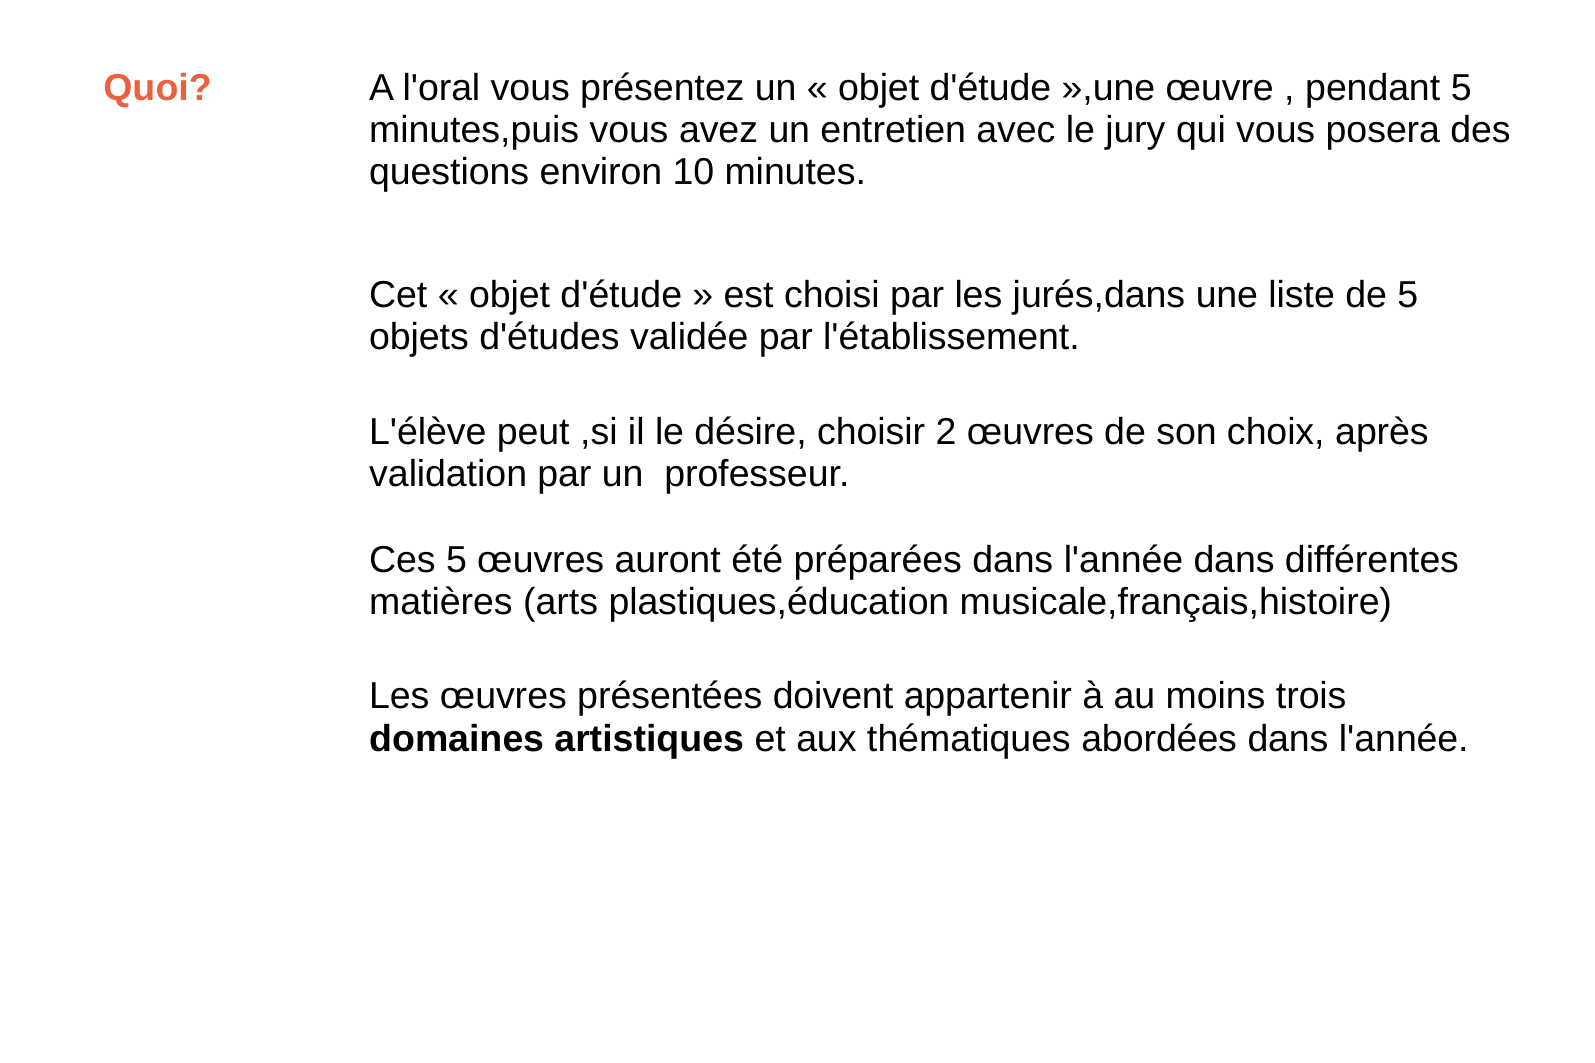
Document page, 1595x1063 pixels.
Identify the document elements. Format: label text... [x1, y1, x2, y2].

text_box Les œuvres présentées doivent appartenir à au moins trois domaines artistiques et aux thématiques abordées dans l'année. [354, 667, 1506, 768]
text_box L'élève peut ,si il le désire, choisir 2 œuvres de son choix, après validation par un professeur. [354, 403, 1477, 502]
text_box Ces 5 œuvres auront été préparées dans l'année dans différentes matières (arts plastiques,éducation musicale,français,histoire) [354, 531, 1477, 631]
text_box Quoi? [88, 59, 354, 118]
text_box Cet « objet d'étude » est choisi par les jurés,dans une liste de 5 objets d'études validée par l'établissement. [354, 265, 1477, 365]
text_box A l'oral vous présentez un « objet d'étude »,une œuvre , pendant 5 minutes,puis vous avez un entretien avec le jury qui vous posera des questions environ 10 minutes. [354, 59, 1565, 285]
